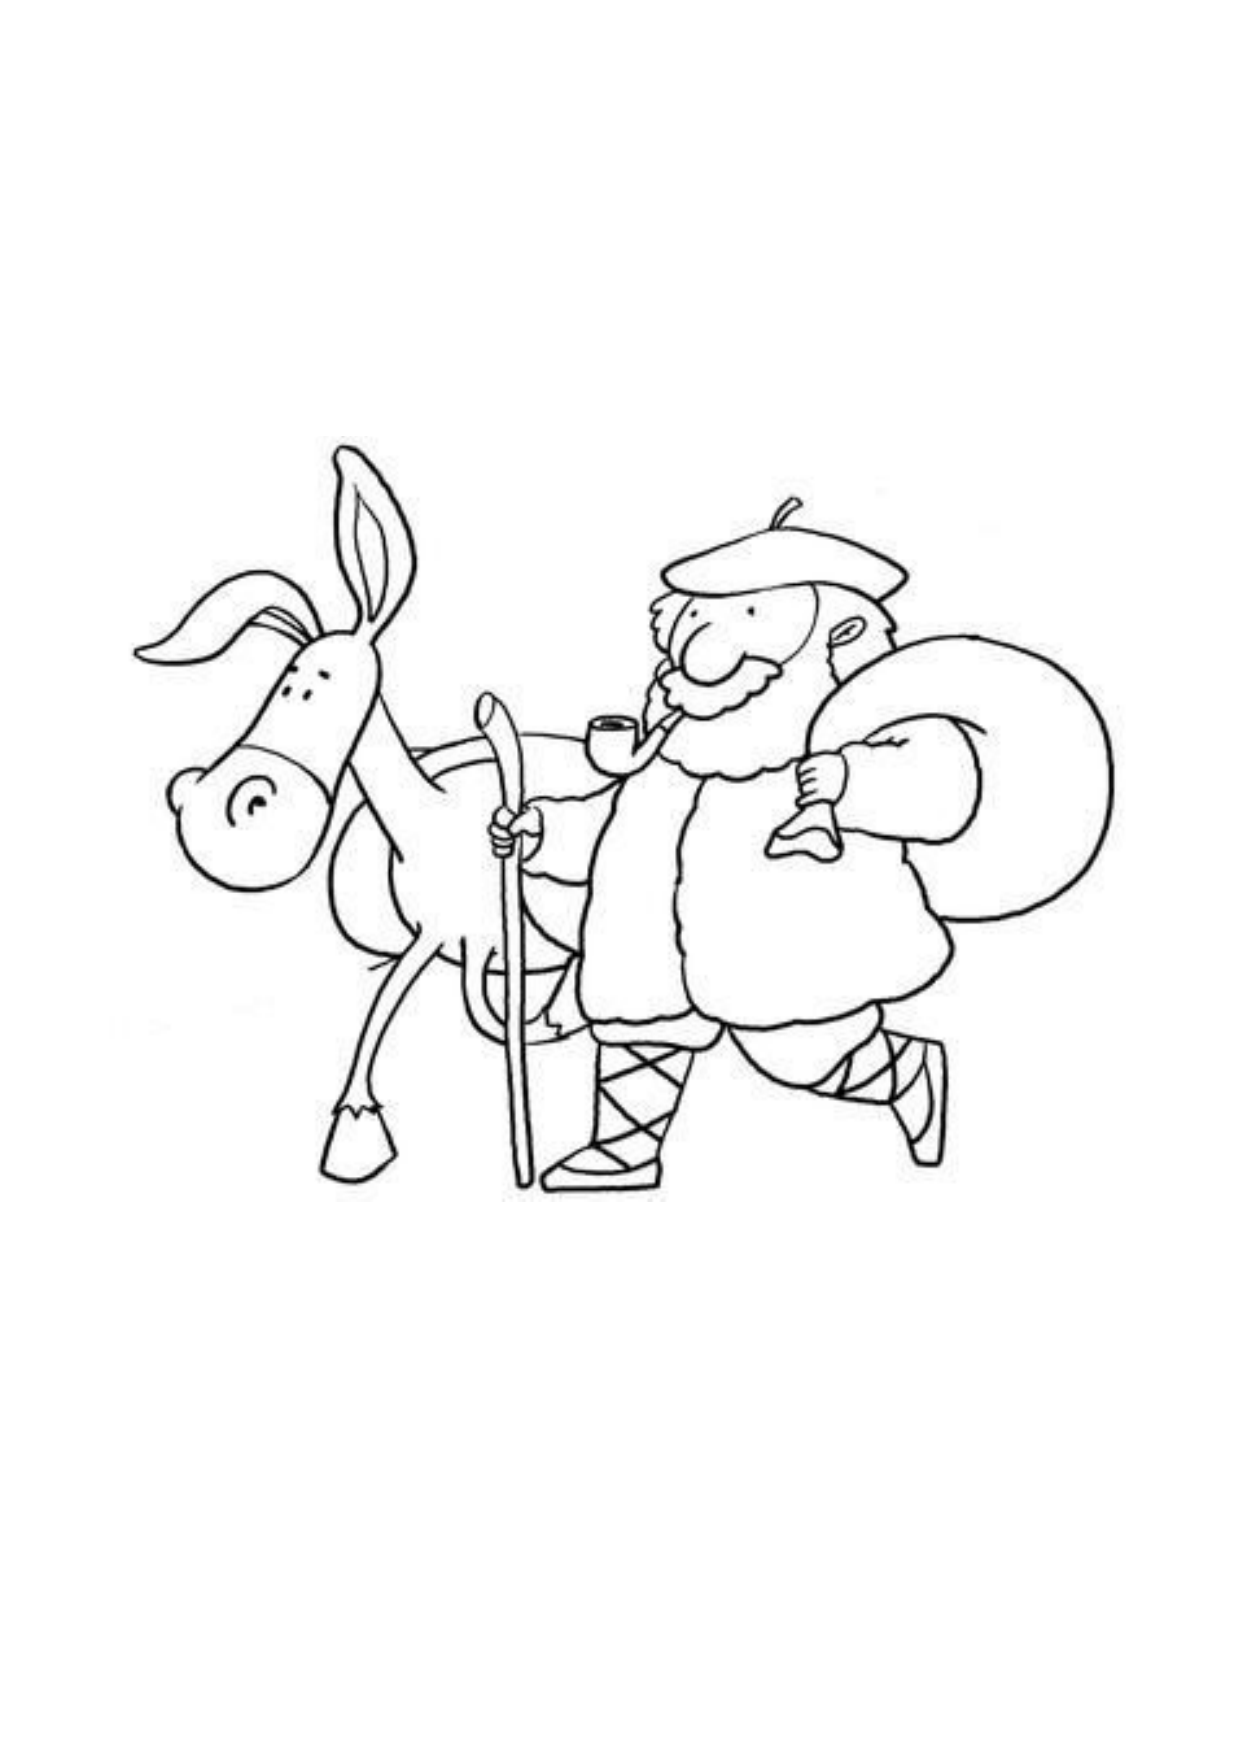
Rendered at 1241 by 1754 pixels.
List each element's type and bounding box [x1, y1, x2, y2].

picture [109, 436, 1146, 1202]
